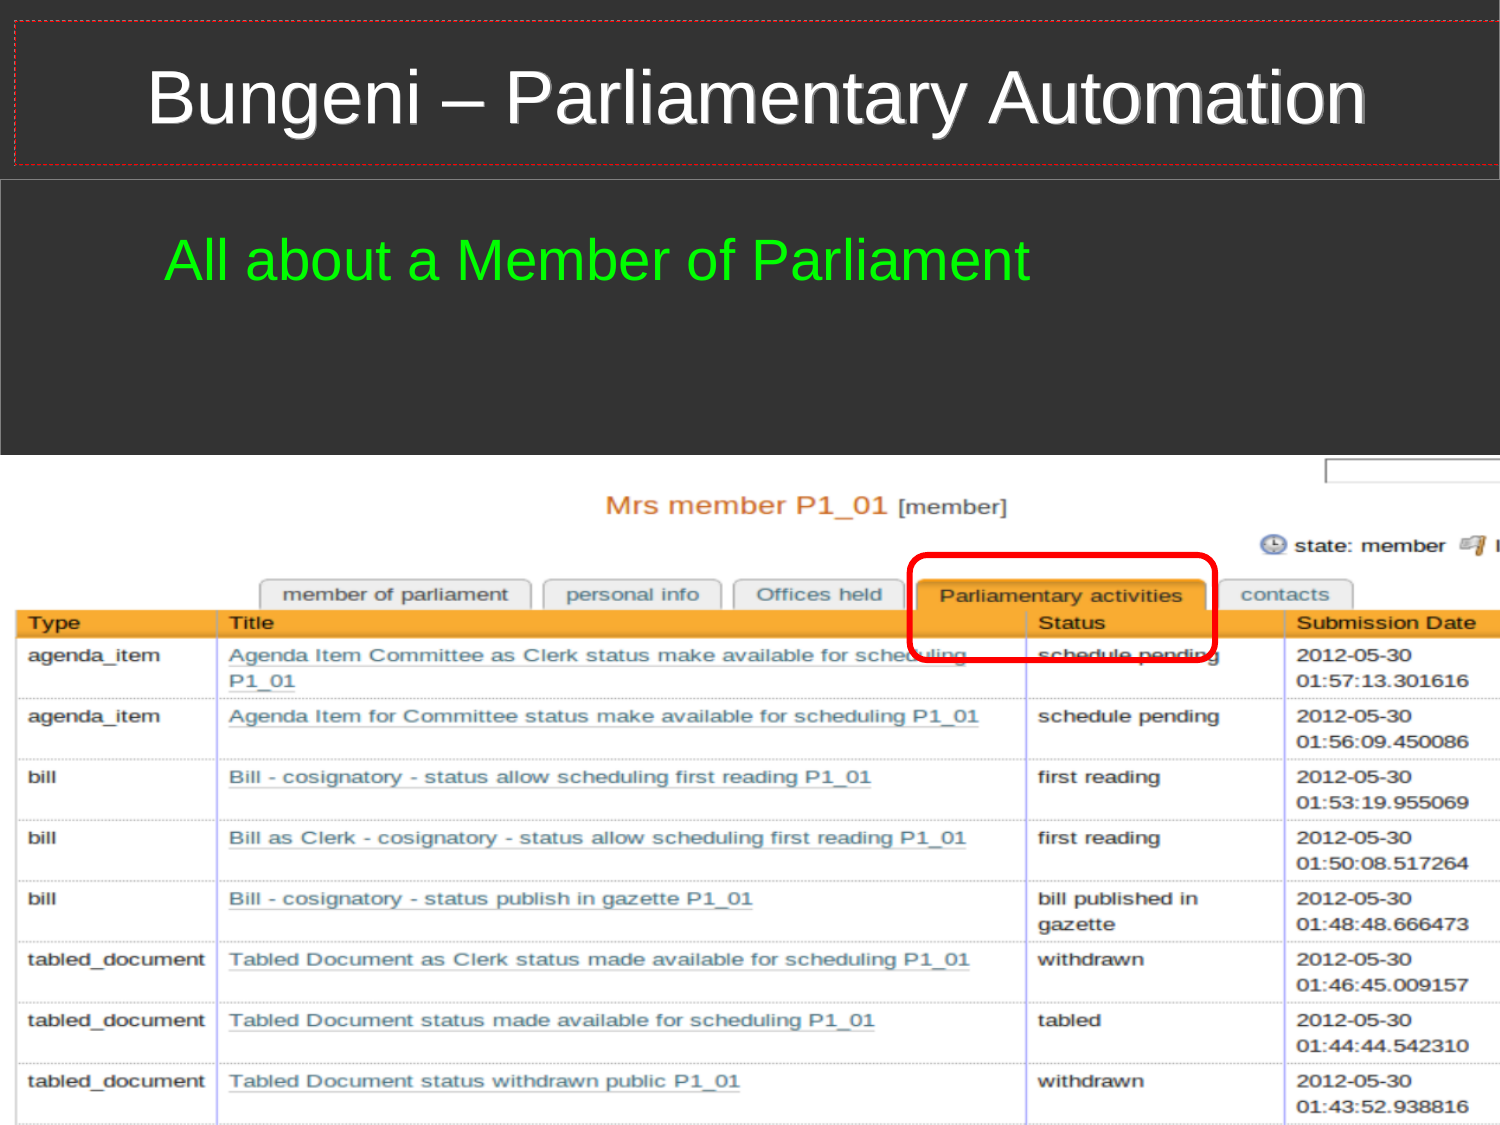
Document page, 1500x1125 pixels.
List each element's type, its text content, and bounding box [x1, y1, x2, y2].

text_box All about a Member of Parliament [150, 215, 1047, 370]
picture [0, 455, 1500, 1125]
title Bungeni – Parliamentary Automation [15, 21, 1500, 165]
text_box [0, 179, 1500, 455]
